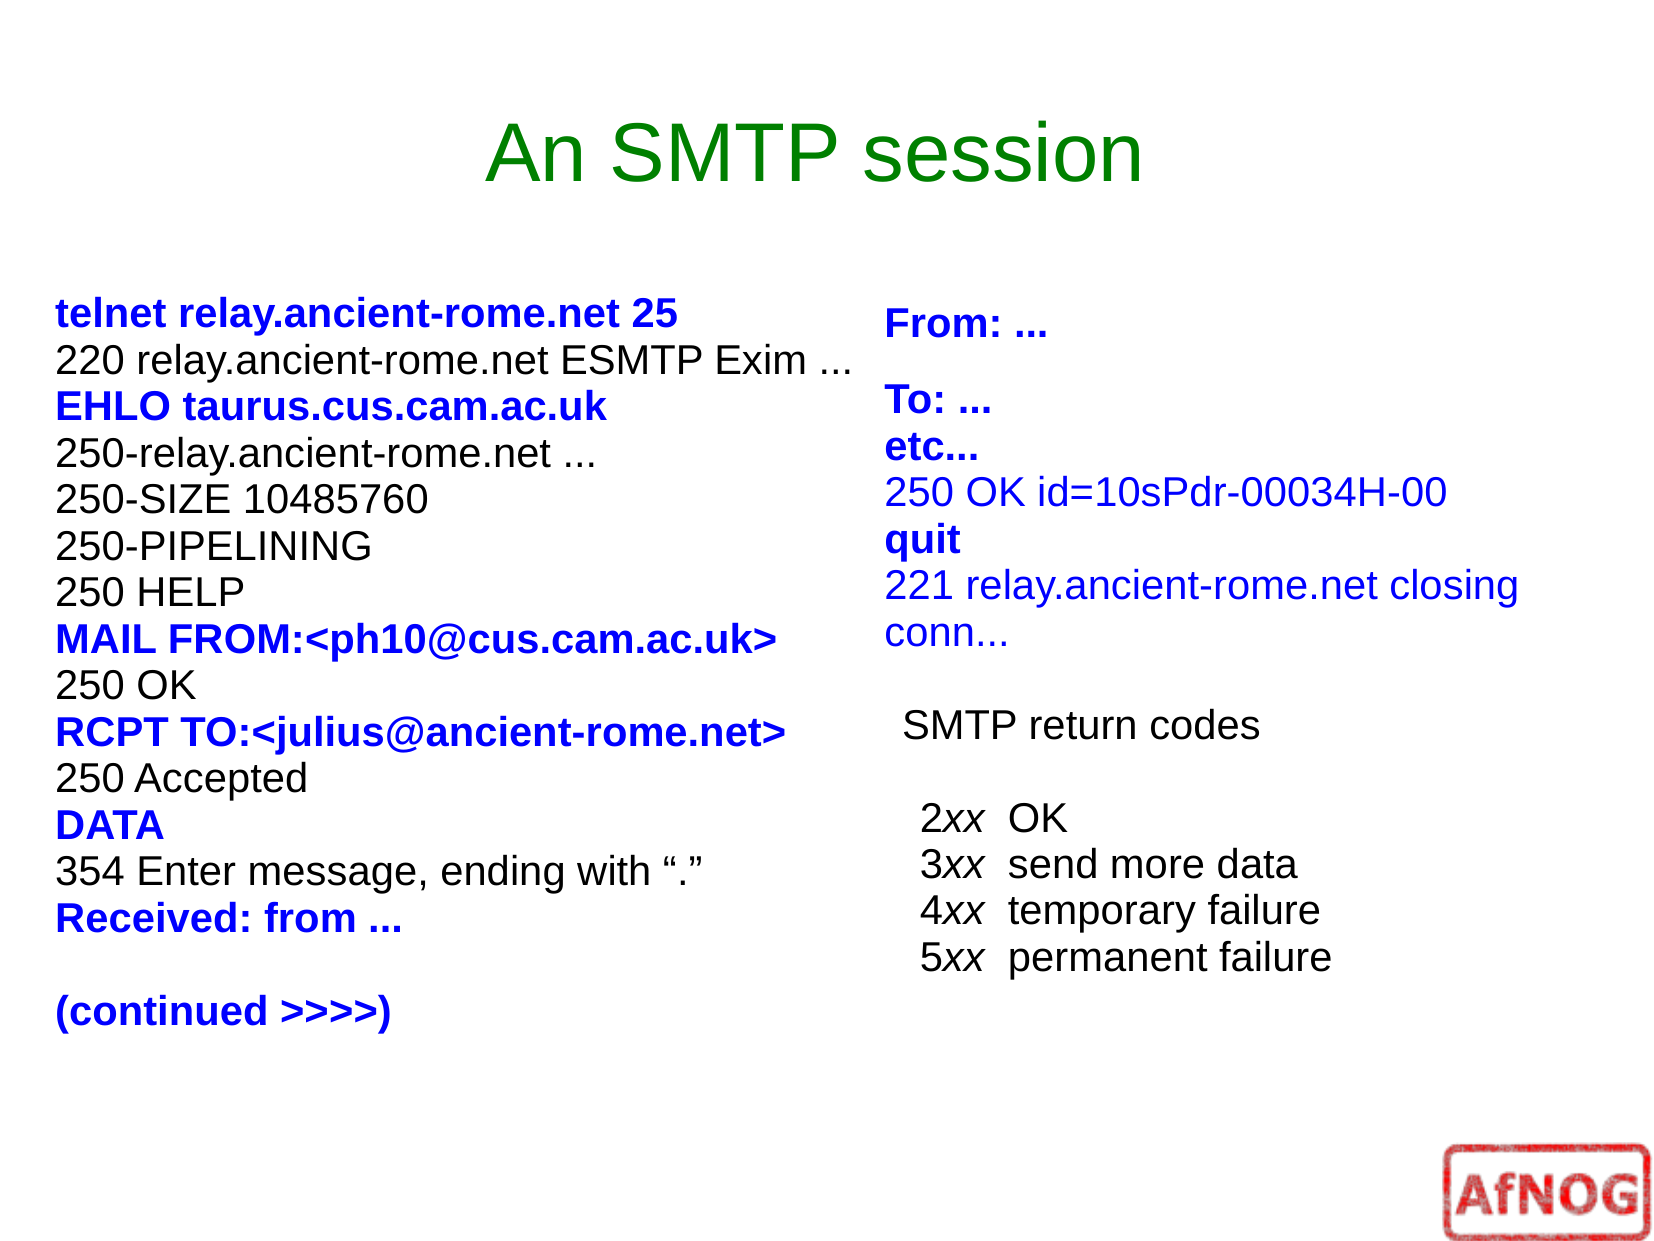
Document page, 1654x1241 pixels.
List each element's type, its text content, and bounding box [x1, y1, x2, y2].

title An SMTP session [82, 49, 1571, 257]
list From: ... To: ... etc... 250 OK id=10sPdr-00034H-00 quit 221 relay.ancient-rome.net closing conn... SMTP return codes 2xx OK 3xx send more data 4xx temporary failure 5xx permanent failure [884, 300, 1611, 1104]
picture [1441, 1141, 1654, 1241]
list telnet relay.ancient-rome.net 25 220 relay.ancient-rome.net ESMTP Exim ... EHLO taurus.cus.cam.ac.uk 250-relay.ancient-rome.net ... 250-SIZE 10485760 250-PIPELINING 250 HELP MAIL FROM:<ph10@cus.cam.ac.uk> 250 OK RCPT TO:<julius@ancient-rome.net> 250 Accepted DATA 354 Enter message, ending with “.” Received: from ... (continued >>>>) [37, 290, 863, 1109]
